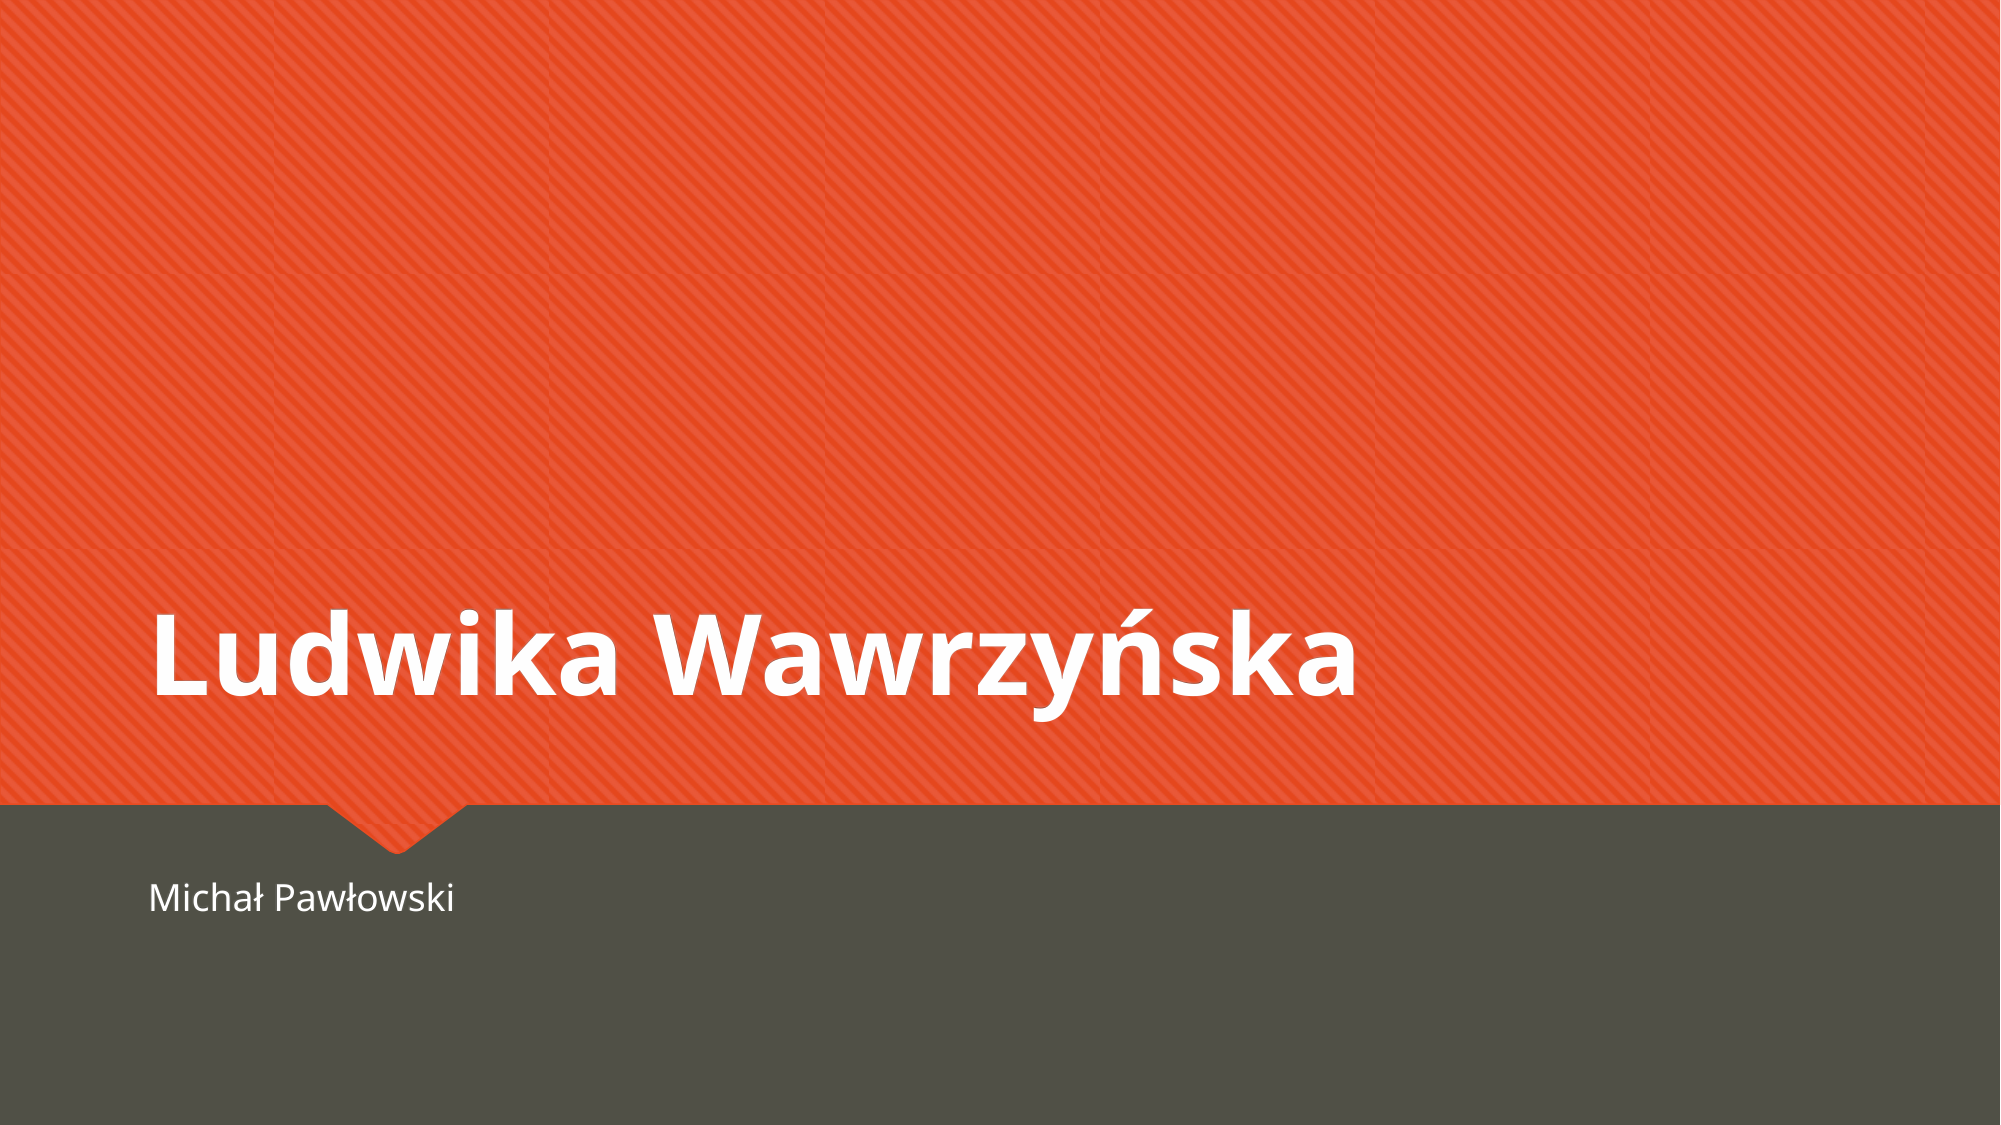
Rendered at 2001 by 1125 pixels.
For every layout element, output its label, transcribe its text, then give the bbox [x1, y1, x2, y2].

subtitle Michał Pawłowski [132, 866, 1868, 938]
title Ludwika Wawrzyńska [132, 237, 1868, 726]
